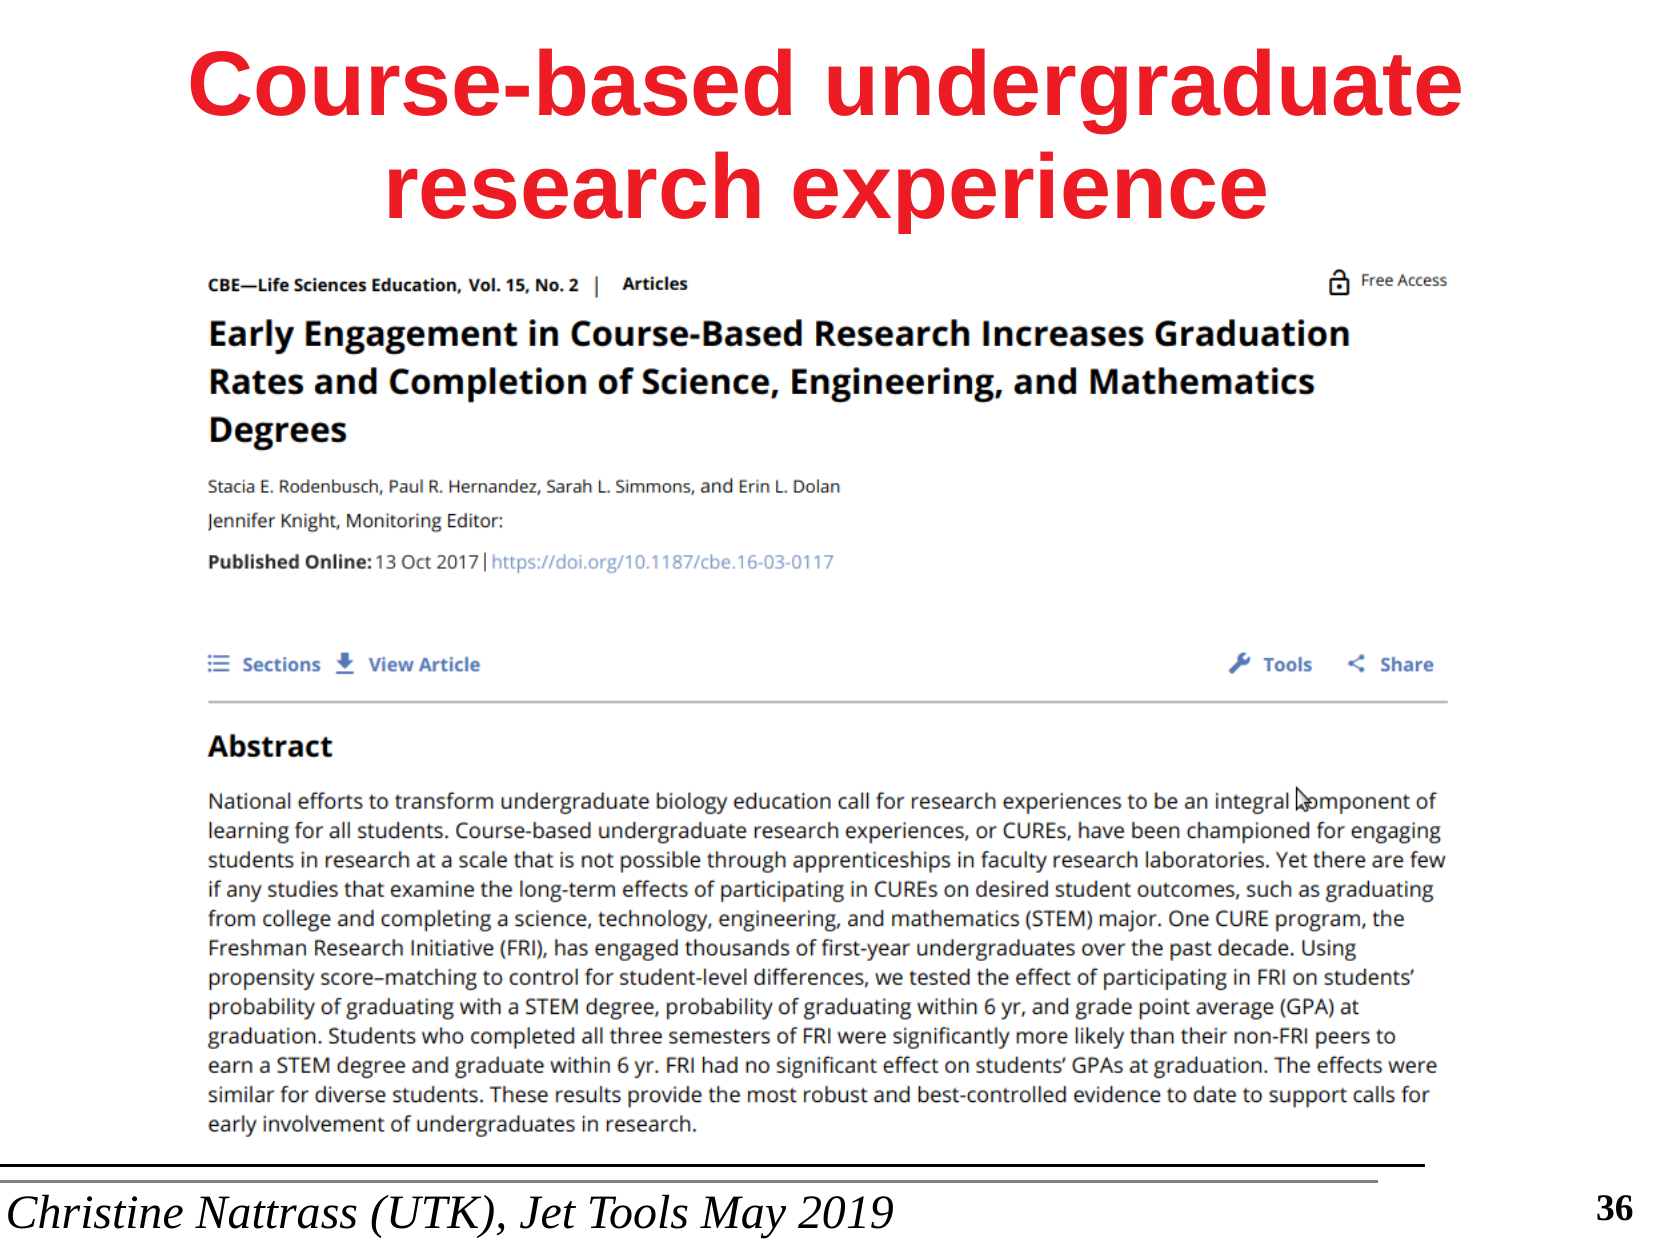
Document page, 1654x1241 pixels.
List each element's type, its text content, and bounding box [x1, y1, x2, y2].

picture [182, 234, 1464, 1157]
title Course-based undergraduate research experience [82, 31, 1571, 239]
